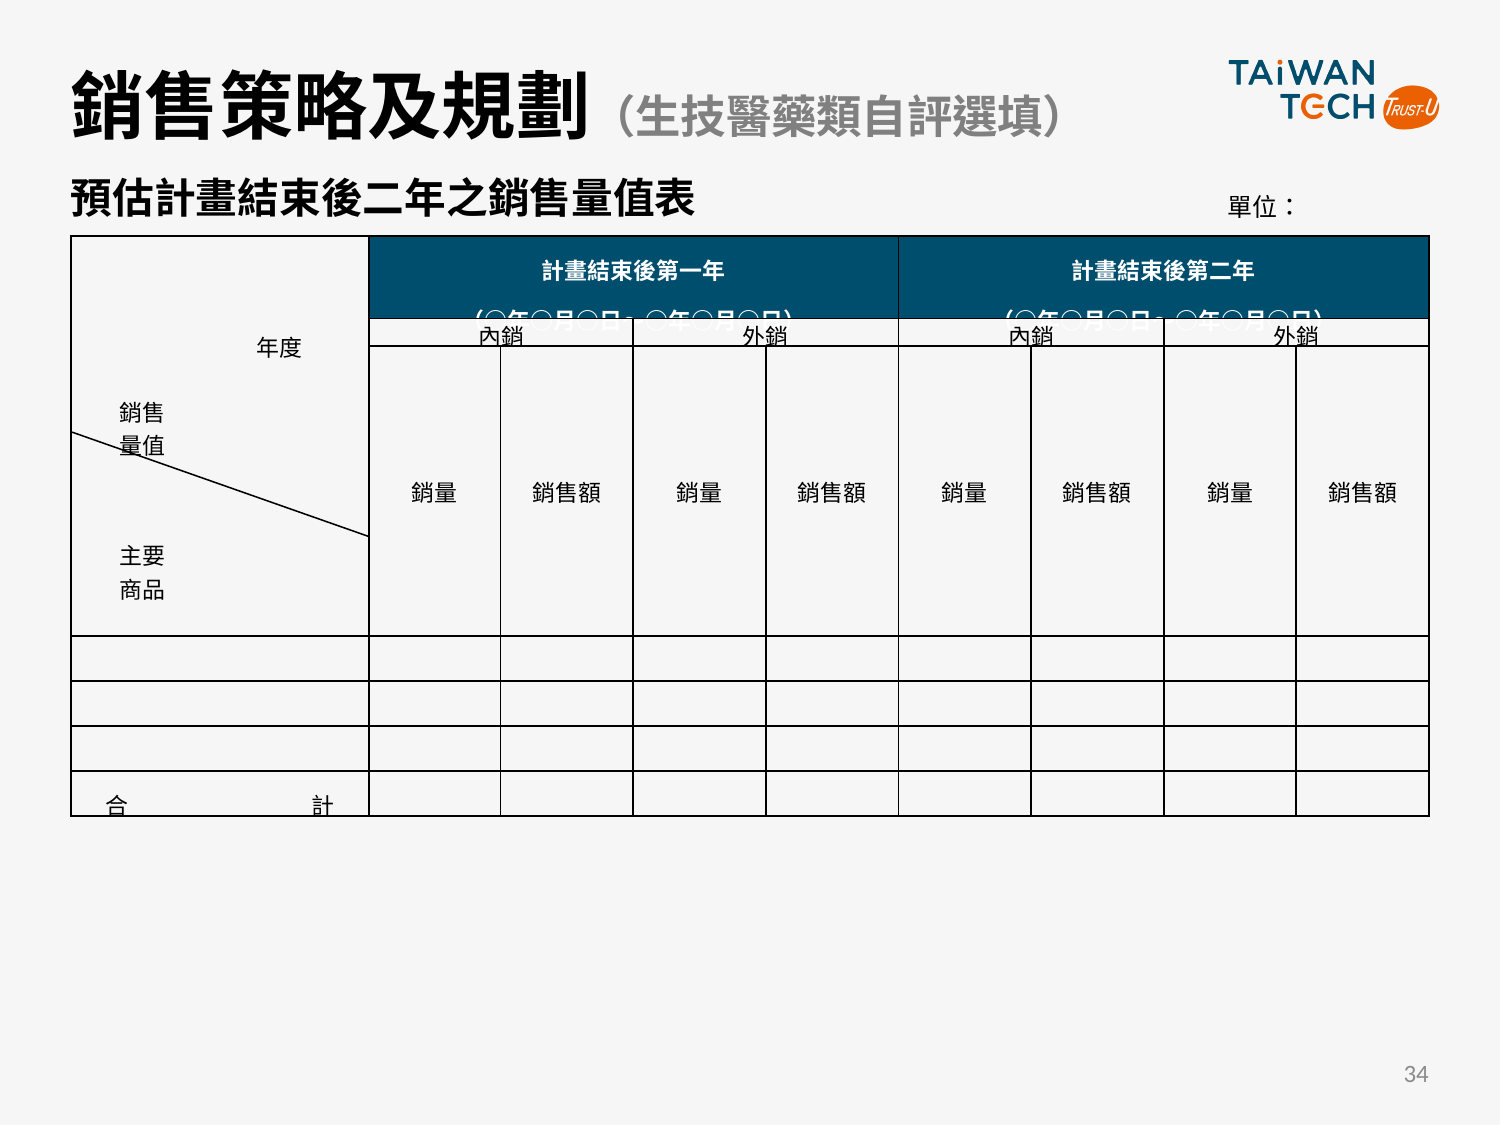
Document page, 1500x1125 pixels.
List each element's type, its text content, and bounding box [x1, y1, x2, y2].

table_cell 外銷 [1308, 334, 1315, 341]
table_cell [1165, 637, 1295, 680]
table_cell 外銷 [634, 319, 898, 345]
table_cell 內銷 [1043, 334, 1050, 341]
table_cell [634, 772, 765, 815]
text_box 預估計畫結束後二年之銷售量值表 [55, 164, 878, 230]
table_cell [72, 682, 368, 725]
table_cell [767, 637, 898, 680]
table_cell 內銷 [899, 319, 1163, 345]
table_cell [370, 727, 500, 770]
table_cell [501, 772, 632, 815]
table_cell [1032, 682, 1163, 725]
table_cell 銷量 [899, 347, 1030, 635]
table_cell [899, 772, 1030, 815]
table_cell 內銷 [1012, 333, 1027, 345]
slide_number <編號> [1106, 1042, 1445, 1103]
table_cell [899, 727, 1030, 770]
table_cell 合 計 [72, 772, 368, 815]
table_cell [1032, 727, 1163, 770]
table_header 計畫結束後第一年 （○年○月○日～○年○月○日） [370, 237, 898, 318]
table_cell [767, 727, 898, 770]
table_cell [501, 682, 632, 725]
table_cell [370, 637, 500, 680]
table_cell [72, 727, 368, 770]
table_cell 外銷 [777, 334, 784, 341]
table_cell [767, 772, 898, 815]
table_cell 銷量 [1165, 347, 1295, 635]
text_box 單位： [1212, 184, 1432, 230]
table_cell 內銷 [482, 333, 497, 345]
table_cell [1297, 772, 1428, 815]
table_cell [370, 682, 500, 725]
table_cell 銷售額 [1032, 347, 1163, 635]
table_cell [501, 637, 632, 680]
table_cell 外銷 [1165, 319, 1428, 345]
table_cell [899, 637, 1030, 680]
table_cell 銷量 [634, 347, 765, 635]
table_cell [1165, 727, 1295, 770]
table_cell [1165, 772, 1295, 815]
table_cell [634, 637, 765, 680]
table_cell [634, 727, 765, 770]
table_cell 銷售額 [1297, 347, 1428, 635]
table_cell [767, 682, 898, 725]
title 銷售策略及規劃（生技醫藥類自評選填） [55, 33, 1444, 156]
table_header 年度 銷售 量值 主要 商品 [72, 434, 368, 635]
table_cell [72, 637, 368, 680]
table_cell 內銷 [370, 319, 632, 345]
table_cell [634, 682, 765, 725]
table_cell 銷量 [370, 347, 500, 635]
table_cell 銷售額 [767, 347, 898, 635]
table_cell [1297, 637, 1428, 680]
table_cell [899, 682, 1030, 725]
table_header 計畫結束後第二年 （○年○月○日～○年○月○日） [899, 237, 1428, 318]
table_cell [370, 772, 500, 815]
table_cell 銷售額 [501, 347, 632, 635]
table_cell 內銷 [513, 334, 520, 341]
table_cell [501, 727, 632, 770]
table_cell [1165, 682, 1295, 725]
table_cell [1297, 682, 1428, 725]
table_cell [1032, 637, 1163, 680]
table_cell [1297, 727, 1428, 770]
table_cell [1032, 772, 1163, 815]
table_header 年度 銷售 量值 主要 商品 [72, 237, 368, 535]
